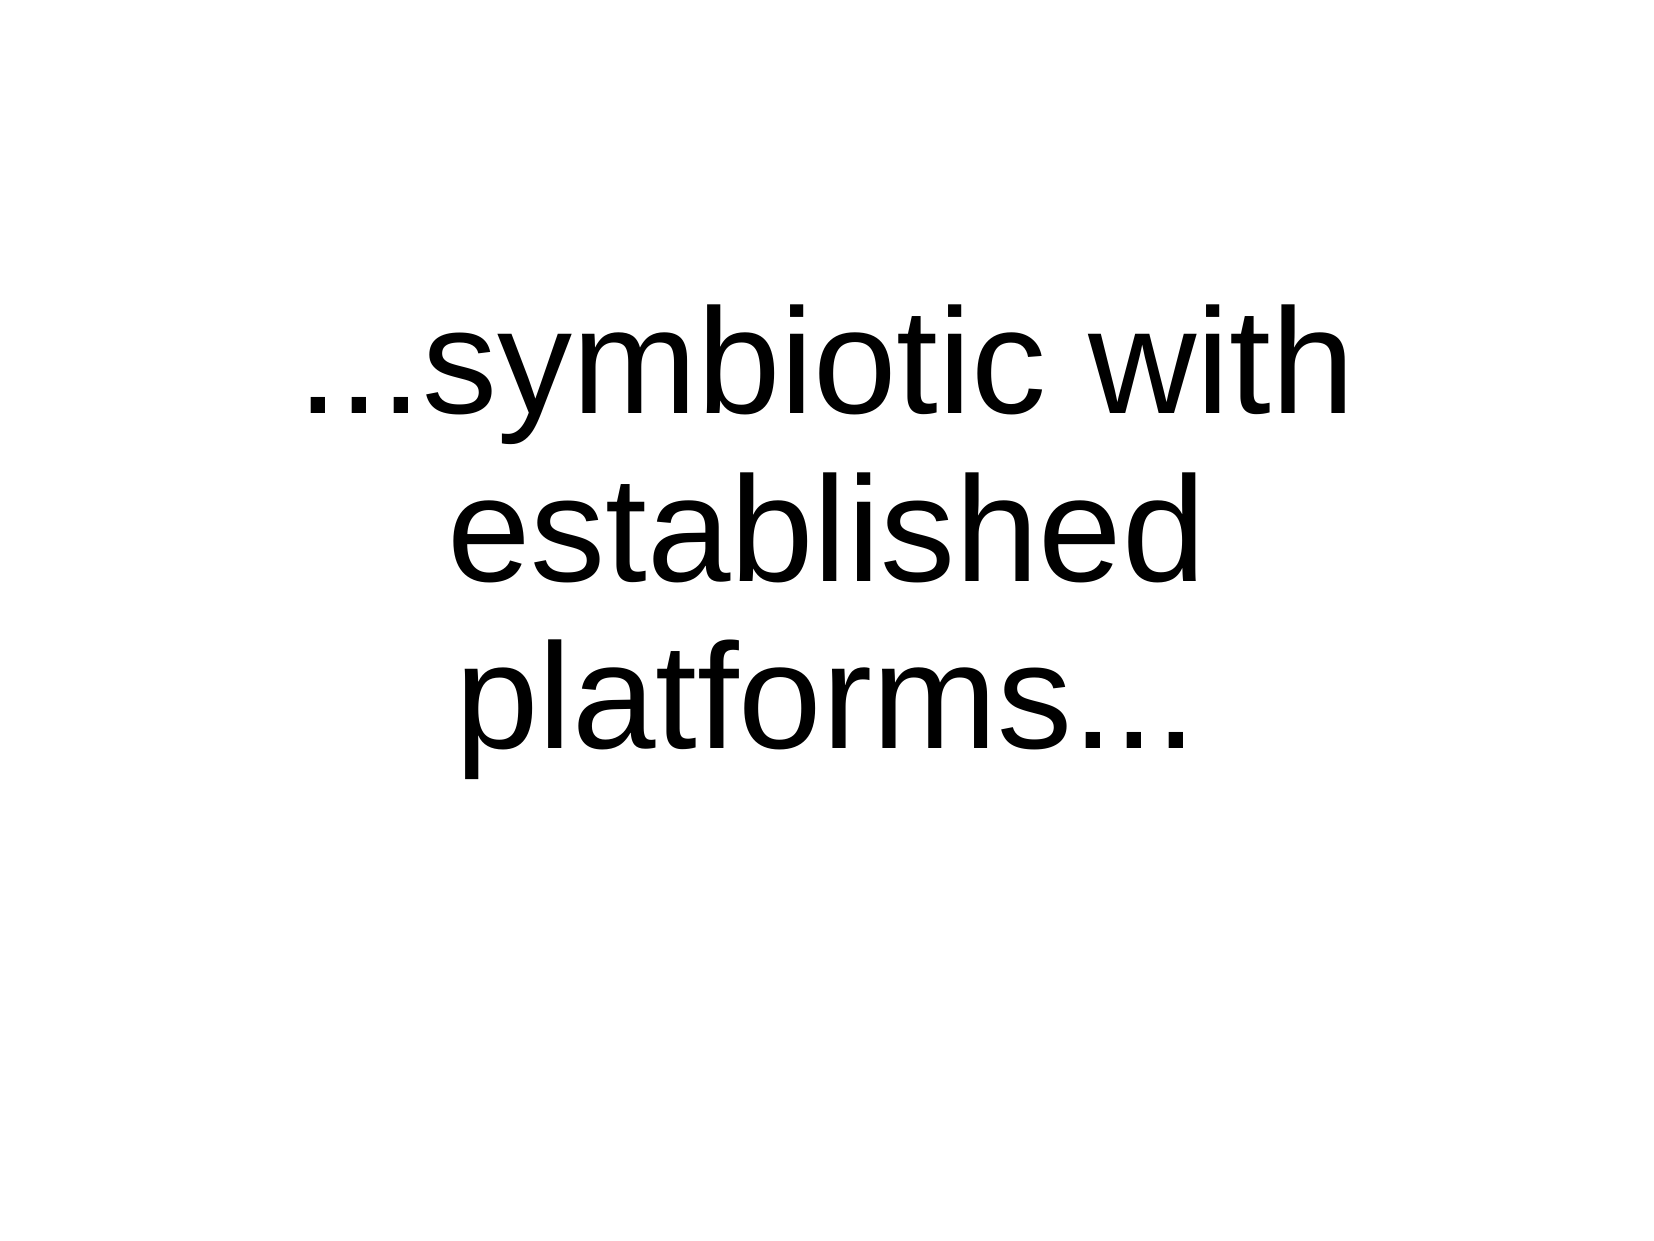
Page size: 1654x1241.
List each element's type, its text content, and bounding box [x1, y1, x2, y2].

subtitle ...symbiotic with established platforms... [82, 49, 1571, 1010]
